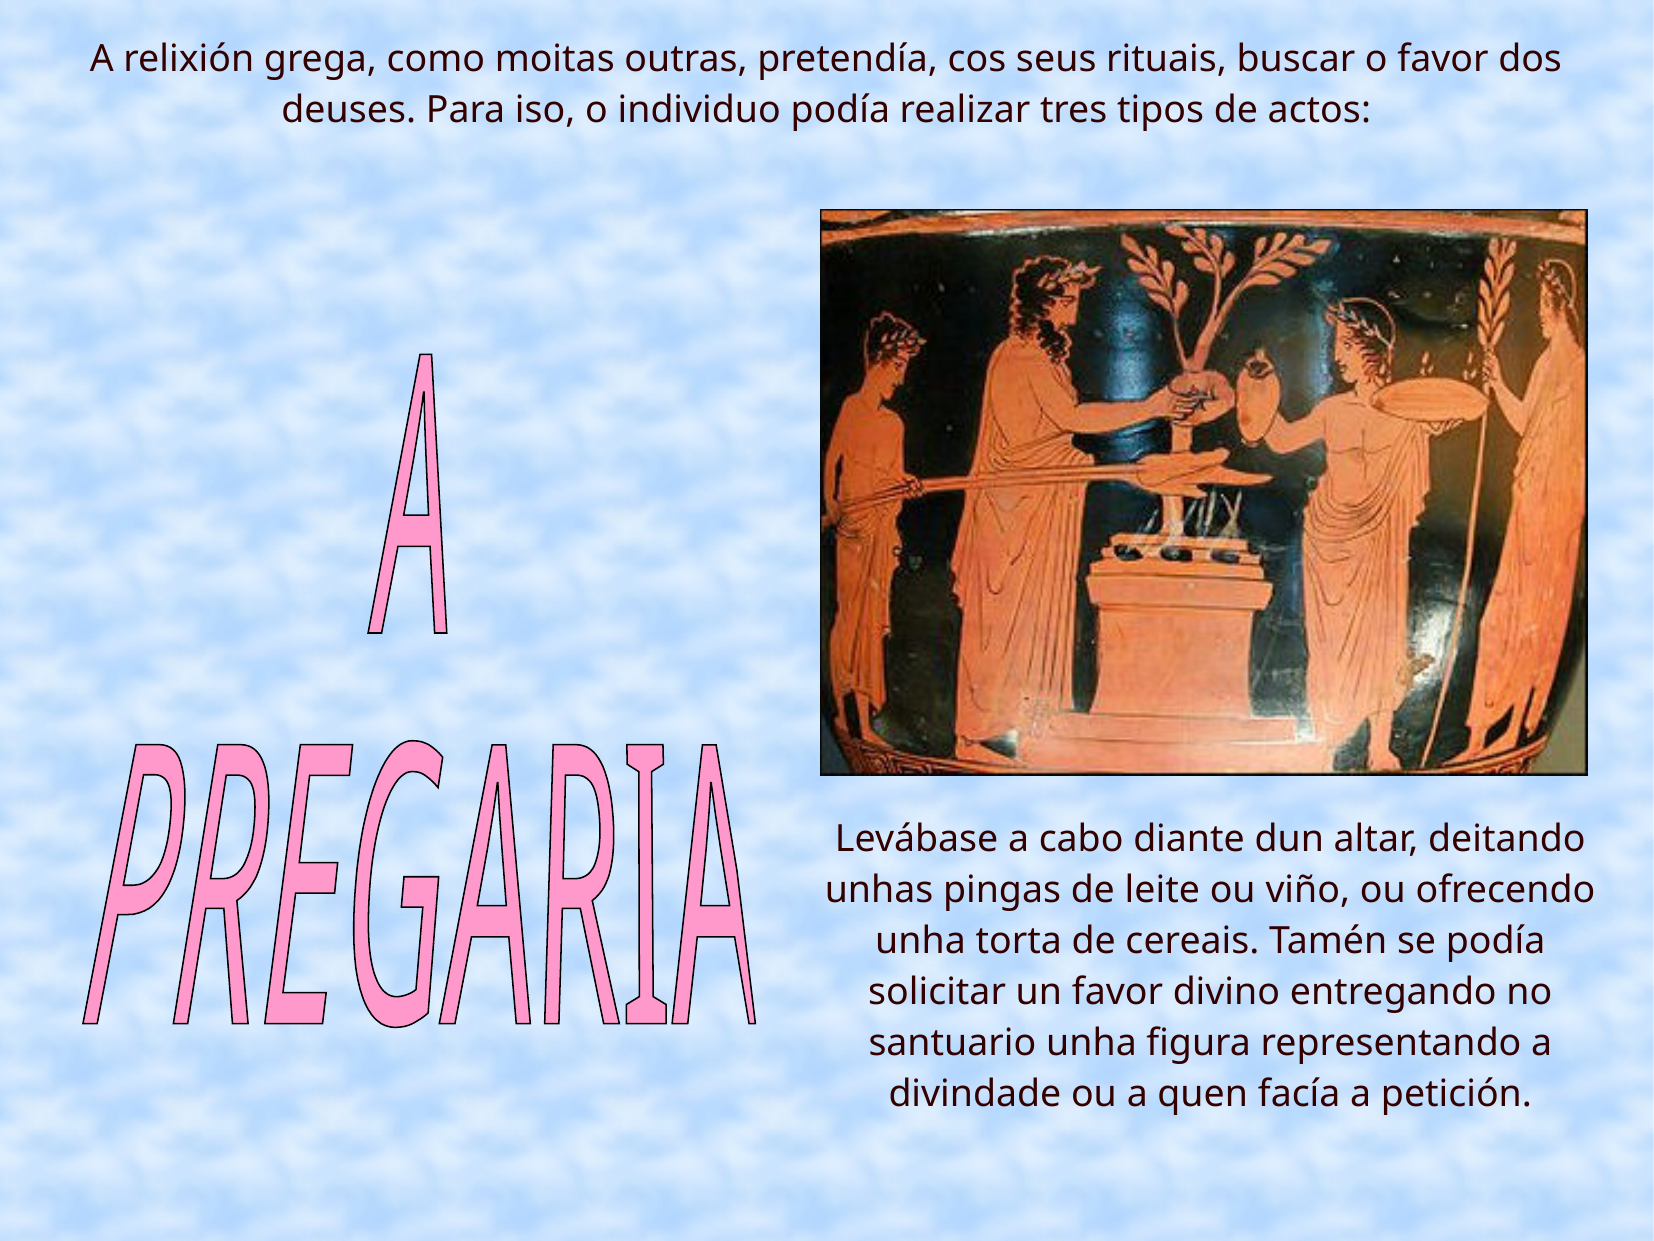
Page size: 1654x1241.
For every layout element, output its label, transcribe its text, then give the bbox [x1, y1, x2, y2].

text_box A PREGARIA [439, 744, 531, 1024]
text_box A PREGARIA [368, 354, 447, 634]
text_box Levábase a cabo diante dun altar, deitando unhas pingas de leite ou viño, ou ofrecendo unha torta de cereais. Tamén se podía solicitar un favor divino entregando no santuario unha figura representando a divindade ou a quen facía a petición. [791, 803, 1630, 1191]
text_box A PREGARIA [264, 744, 353, 1024]
text_box A PREGARIA [353, 740, 443, 1028]
picture [0, 0, 1654, 1241]
text_box A PREGARIA [173, 744, 269, 1024]
text_box A relixión grega, como moitas outras, pretendía, cos seus rituais, buscar o favor dos deuses. Para iso, o individuo podía realizar tres tipos de actos: [11, 23, 1642, 189]
text_box A PREGARIA [82, 744, 185, 1024]
text_box A PREGARIA [626, 744, 667, 1024]
text_box A PREGARIA [672, 744, 756, 1024]
text_box A PREGARIA [544, 744, 620, 1024]
